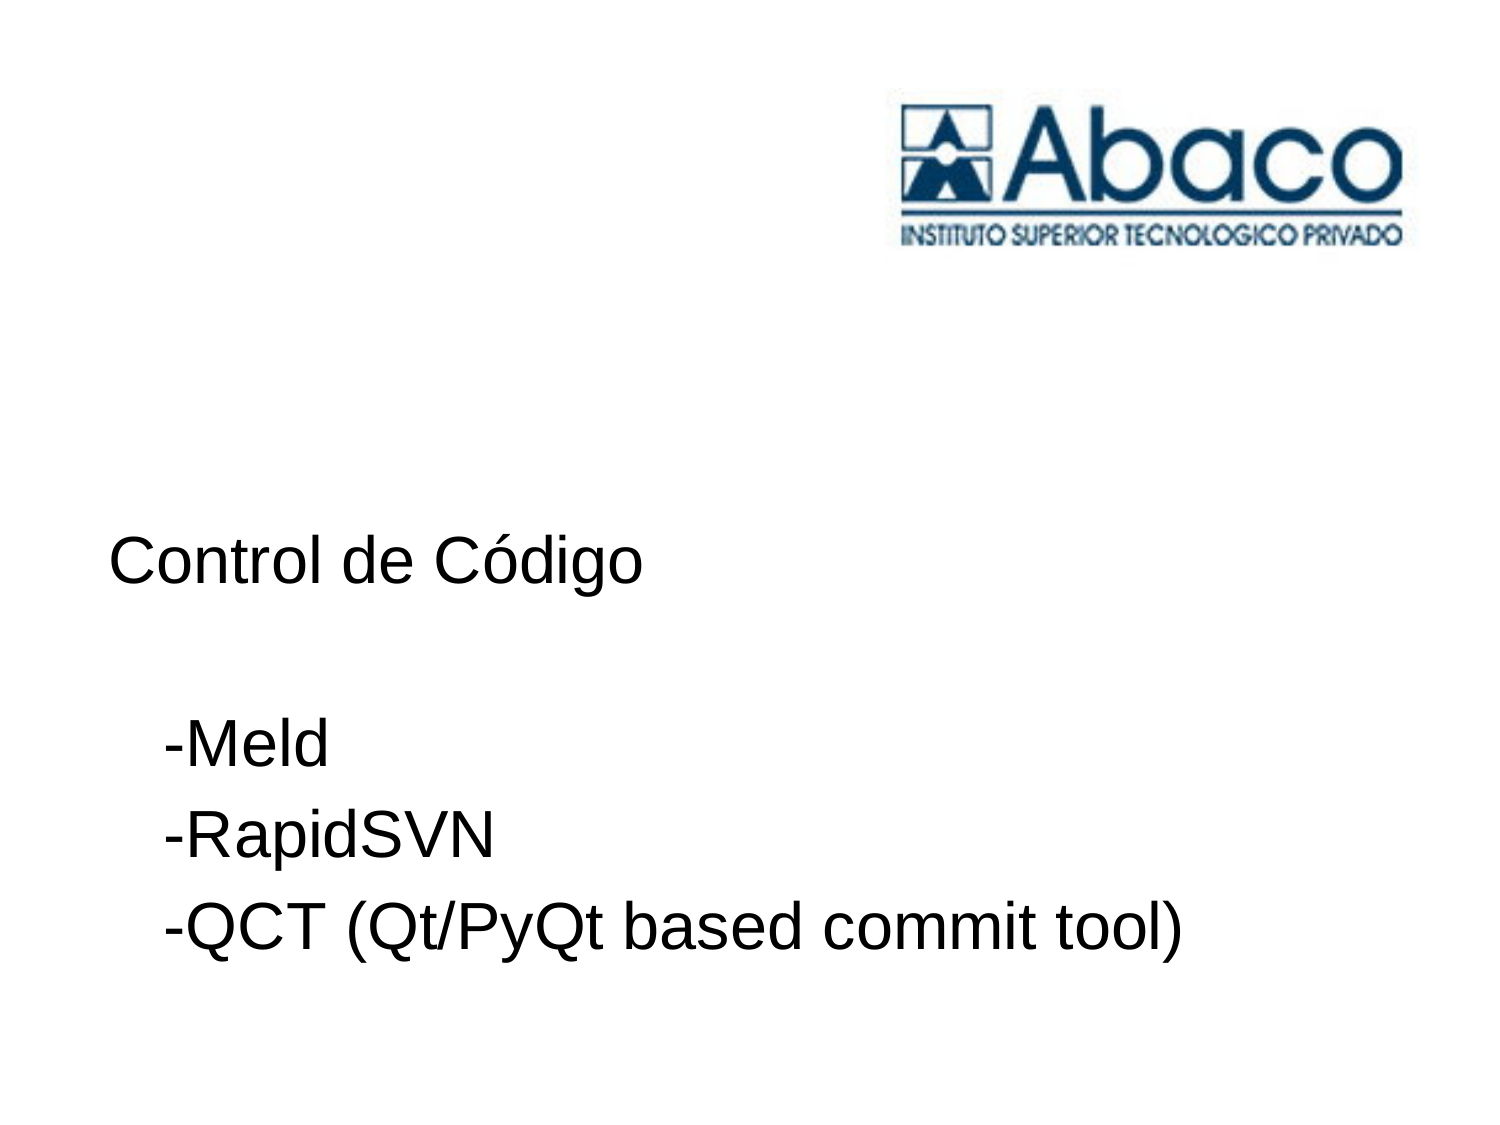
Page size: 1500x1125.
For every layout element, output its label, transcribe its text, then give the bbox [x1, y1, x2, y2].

picture [885, 88, 1420, 266]
list Control de Código -Meld -RapidSVN -QCT (Qt/PyQt based commit tool) [75, 515, 1426, 1006]
